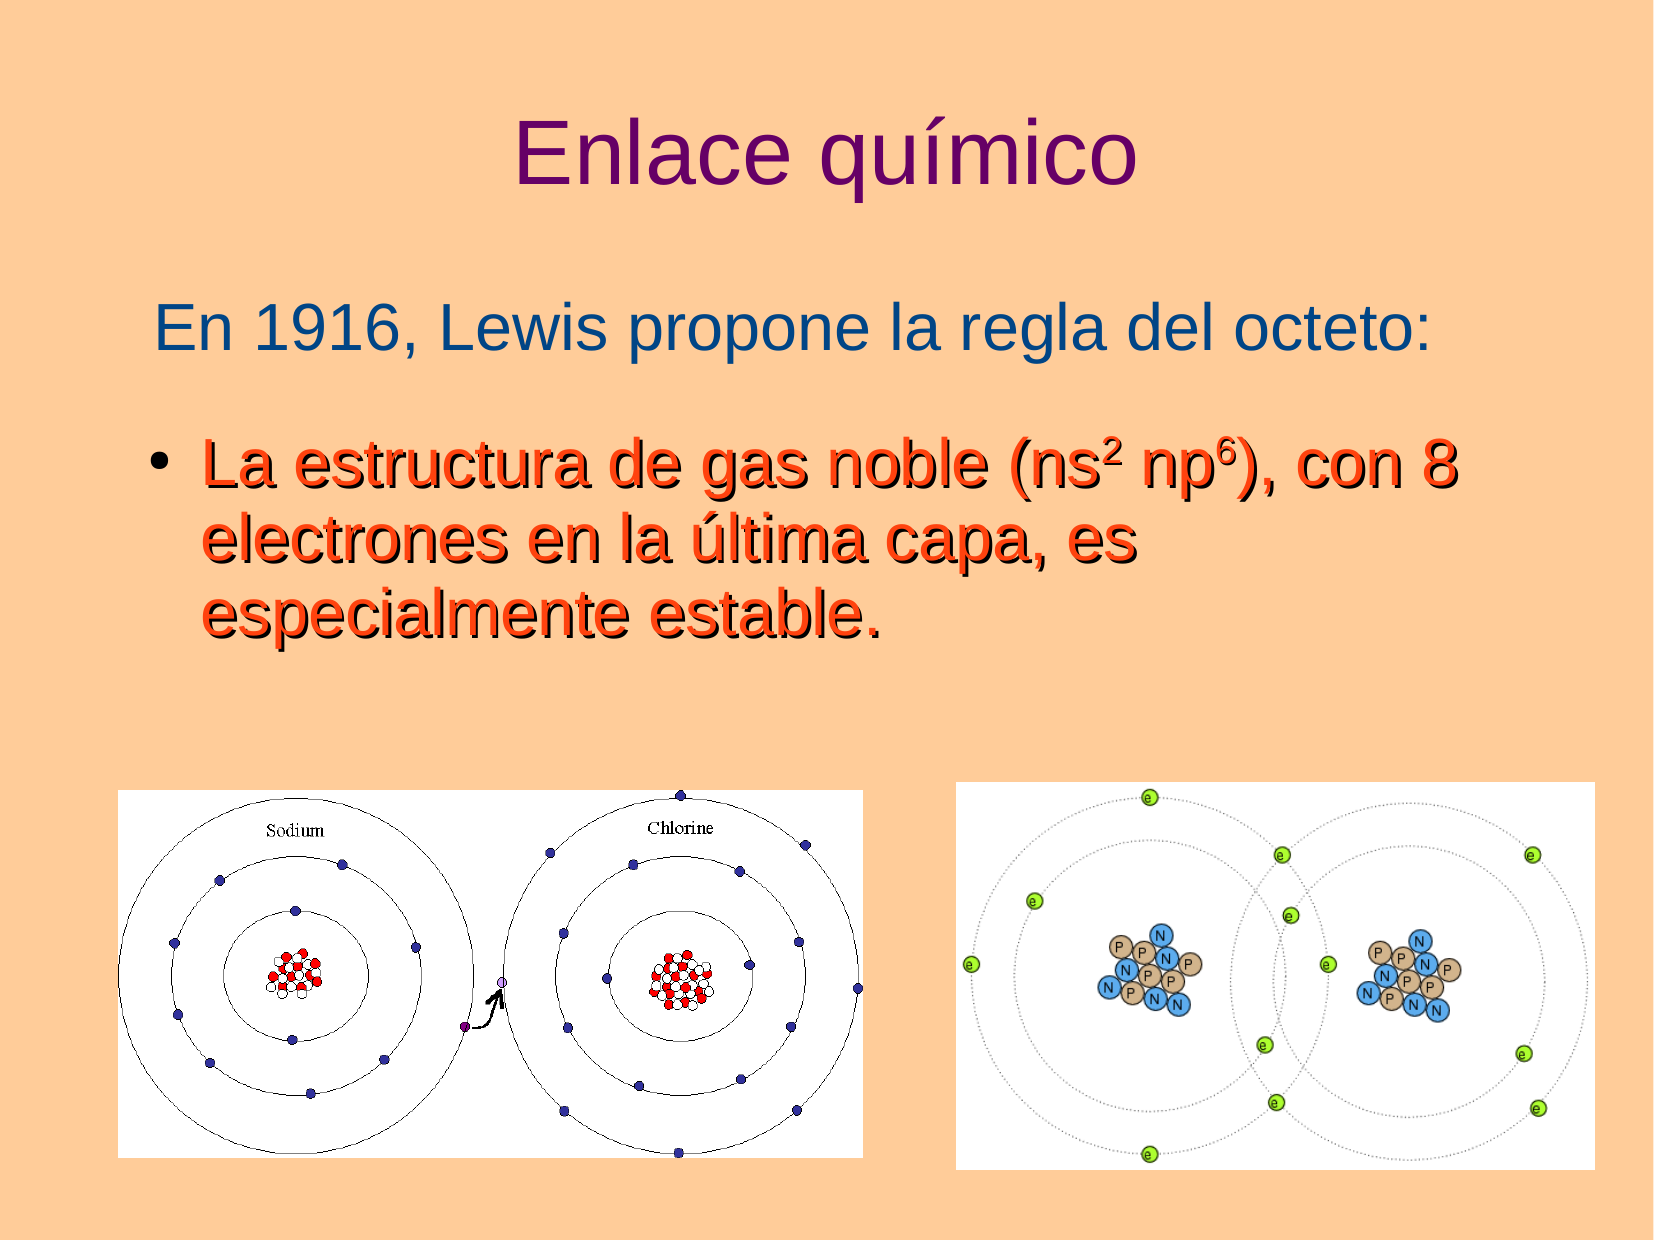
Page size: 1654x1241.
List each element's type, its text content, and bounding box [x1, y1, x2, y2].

title Enlace químico [82, 49, 1571, 257]
picture [118, 790, 863, 1158]
picture [956, 782, 1595, 1170]
list En 1916, Lewis propone la regla del octeto: [82, 290, 1619, 402]
list La estructura de gas noble (ns2 np6), con 8 electrones en la última capa, es especialmente estable. [129, 425, 1465, 686]
